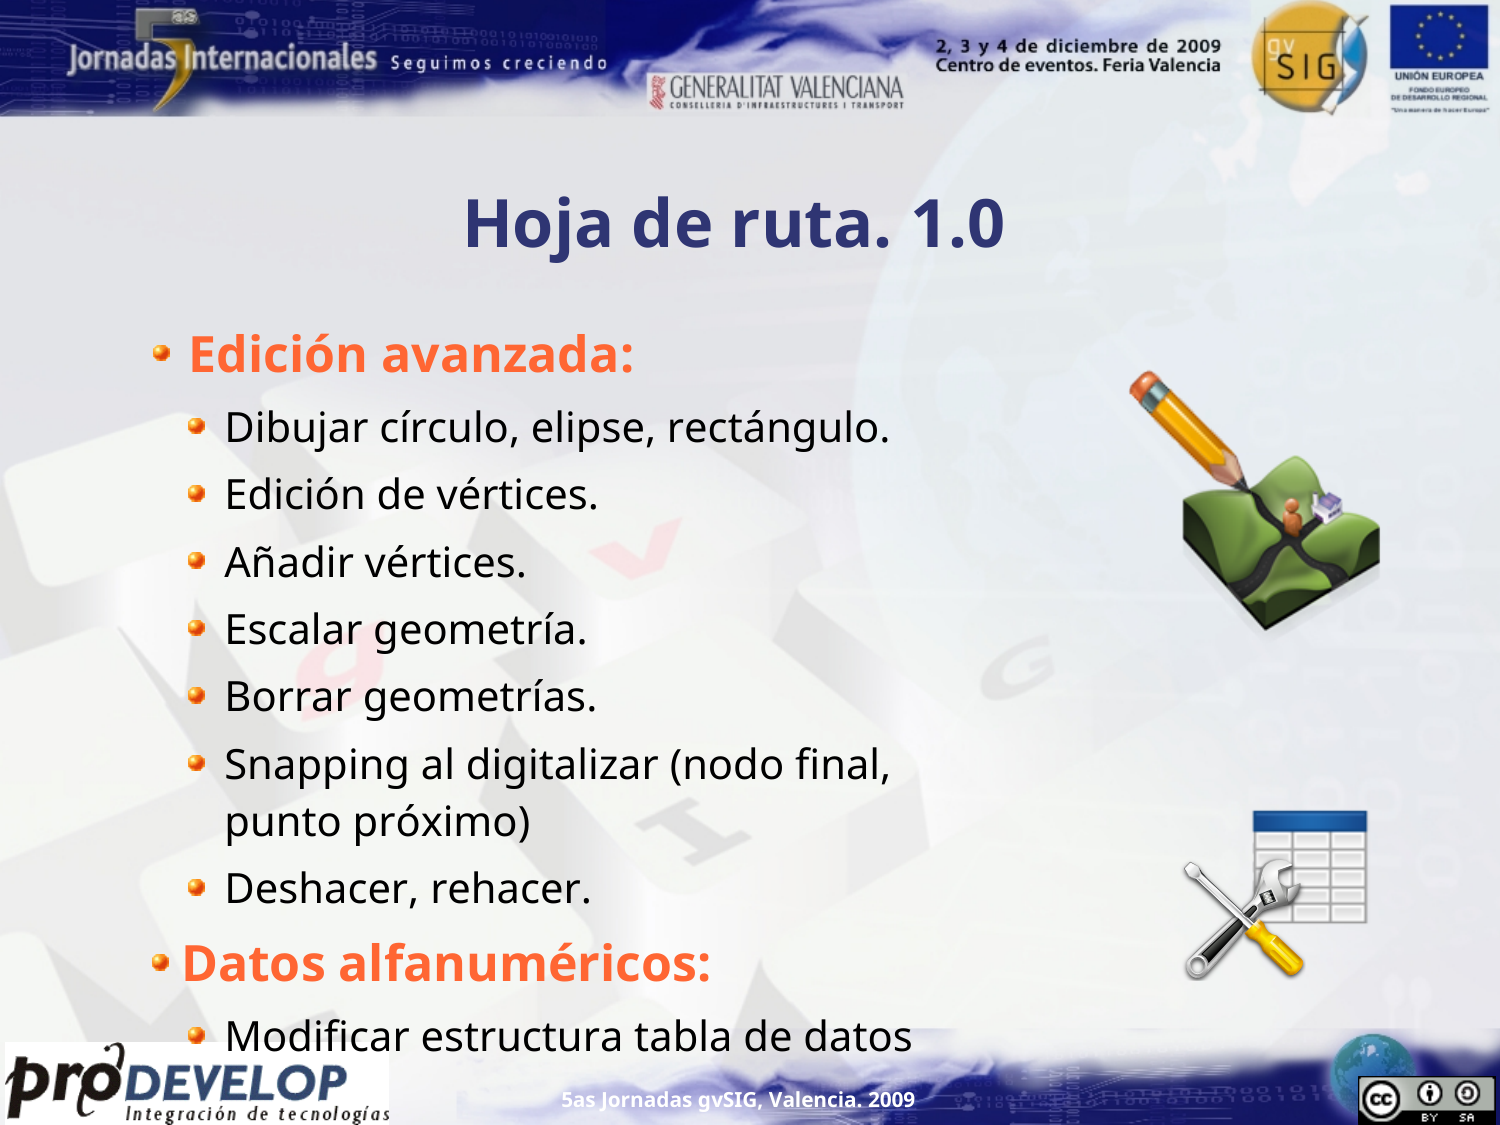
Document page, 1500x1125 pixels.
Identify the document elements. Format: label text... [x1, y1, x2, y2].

title Hoja de ruta. 1.0 [59, 118, 1410, 325]
list Edición avanzada: Dibujar círculo, elipse, rectángulo. Edición de vértices. Añadir vértices. Escalar geometría. Borrar geometrías. Snapping al digitalizar (nodo final, punto próximo) Deshacer, rehacer. Datos alfanuméricos: Modificar estructura tabla de datos [118, 318, 1004, 1028]
picture [0, 0, 1500, 1125]
